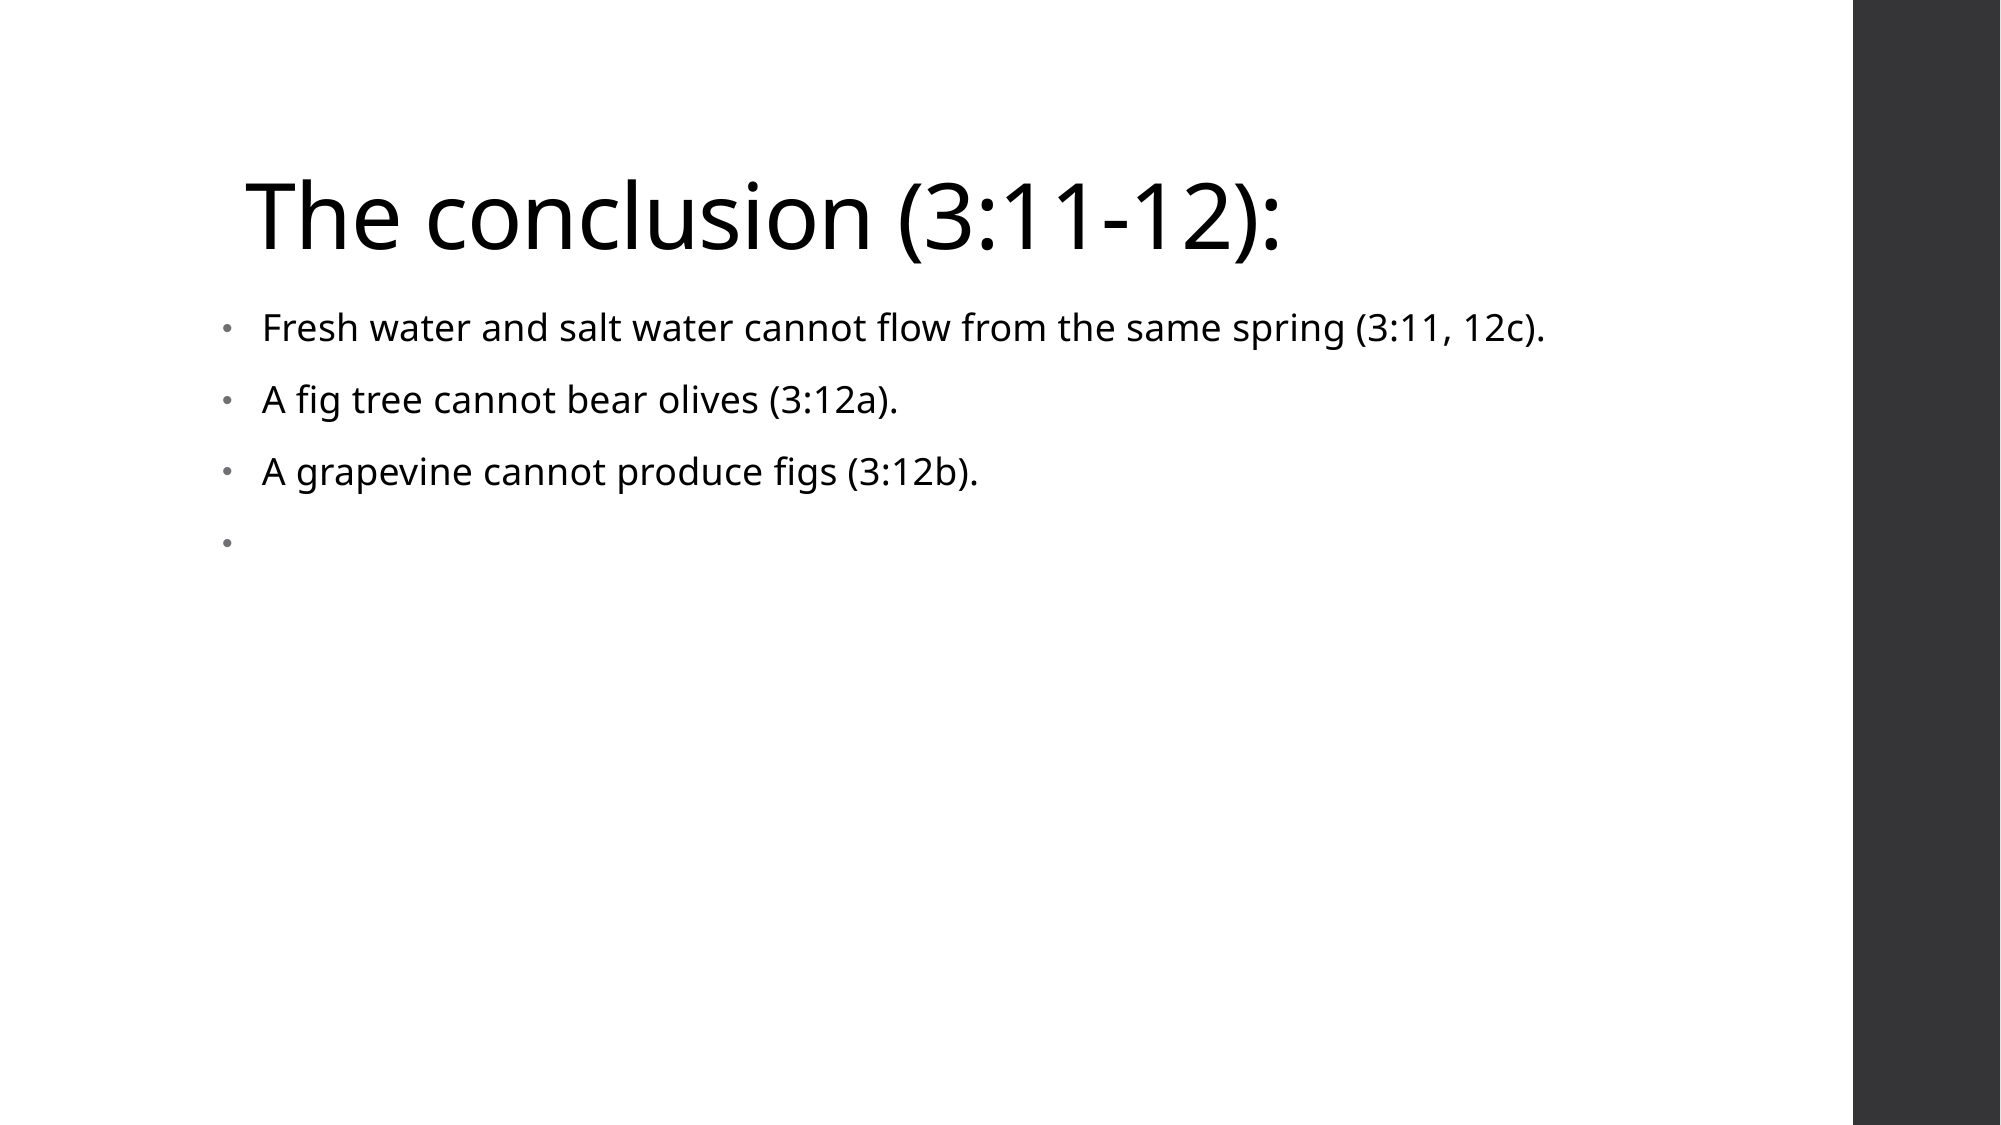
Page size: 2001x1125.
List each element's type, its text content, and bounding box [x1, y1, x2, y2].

list Fresh water and salt water cannot flow from the same spring (3:11, 12c). A fig tree cannot bear olives (3:12a). A grapevine cannot produce figs (3:12b). [206, 299, 1617, 1014]
title The conclusion (3:11-12): [206, 60, 1797, 278]
